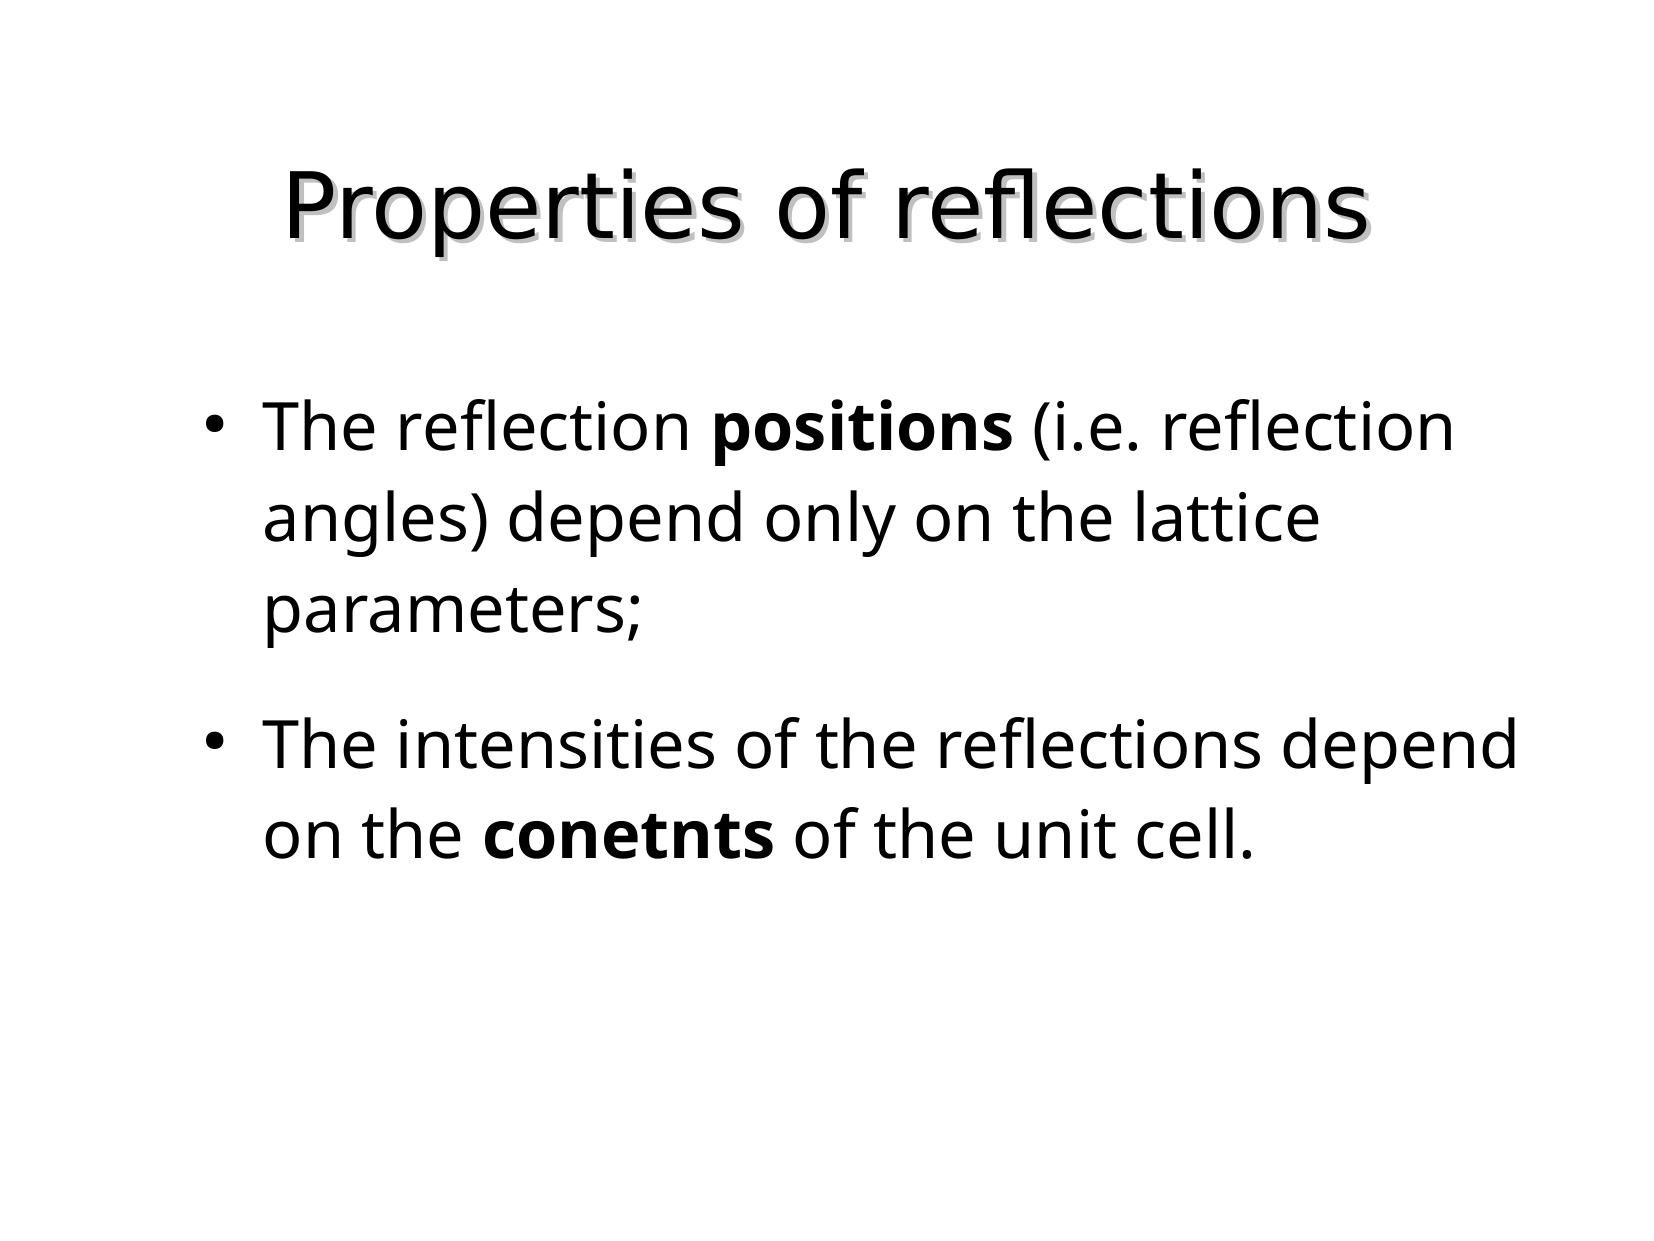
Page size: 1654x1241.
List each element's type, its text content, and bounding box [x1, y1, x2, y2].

text_box The reflection positions (i.e. reflection angles) depend only on the lattice parameters; The intensities of the reflections depend on the conetnts of the unit cell. [143, 372, 1571, 993]
title Properties of reflections [121, 102, 1534, 311]
